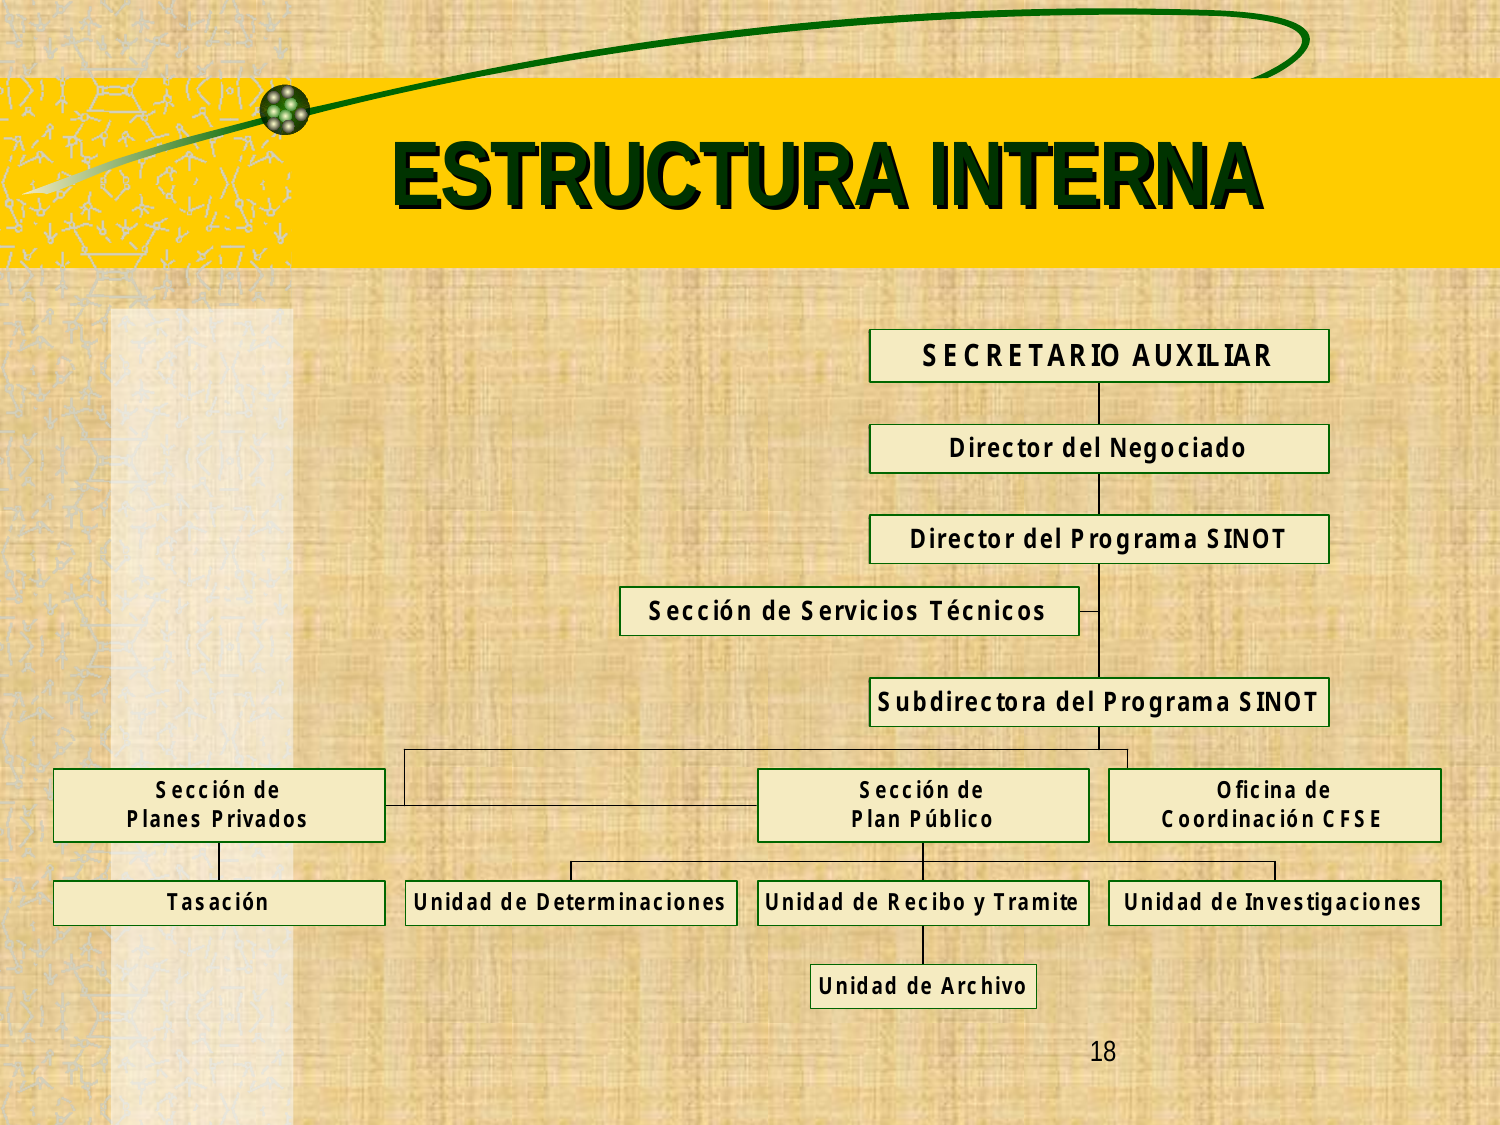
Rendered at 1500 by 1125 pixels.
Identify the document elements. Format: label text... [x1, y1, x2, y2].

text_box [1074, 1025, 1388, 1101]
chart [50, 326, 1463, 1012]
title ESTRUCTURA INTERNA [189, 75, 1465, 263]
